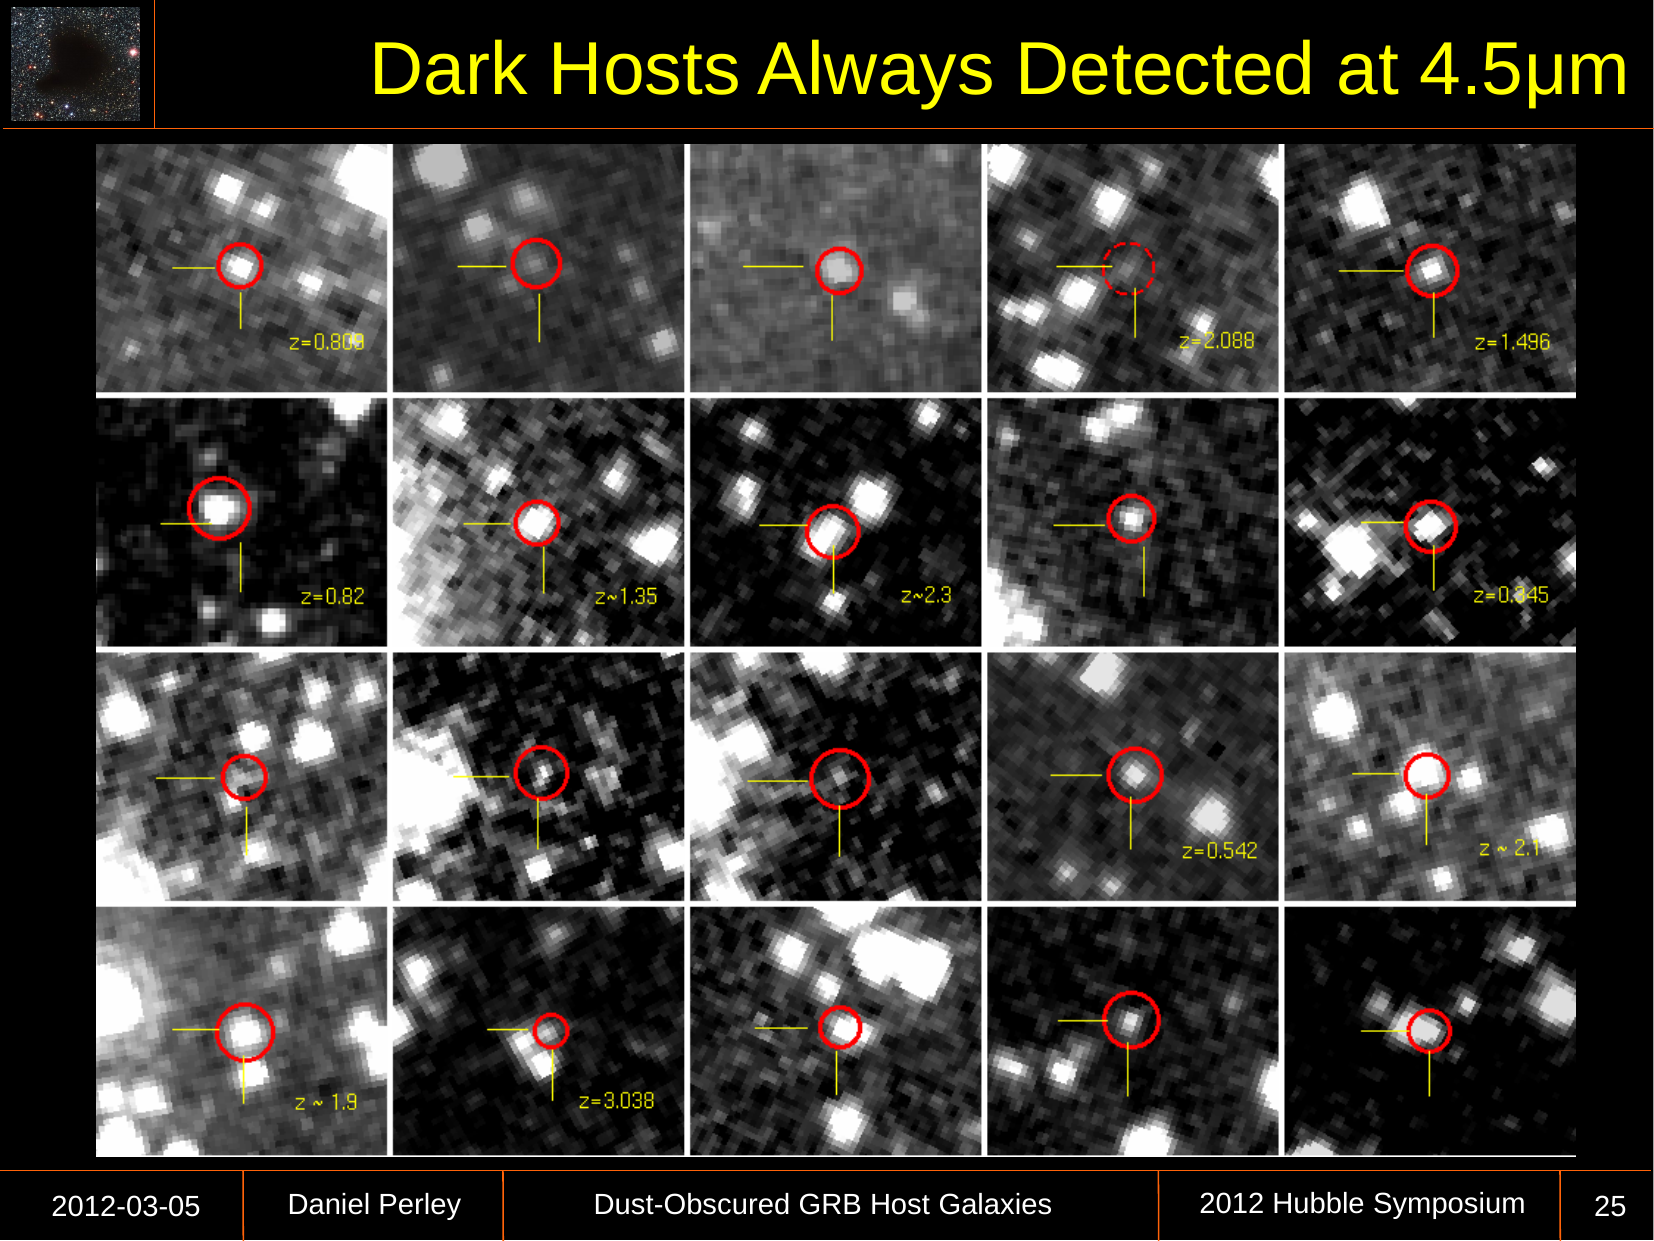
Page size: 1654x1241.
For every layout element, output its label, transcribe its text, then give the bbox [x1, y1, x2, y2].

picture [11, 7, 140, 121]
title Dark Hosts Always Detected at 4.5μm [225, 17, 1631, 119]
picture [96, 144, 1576, 1157]
